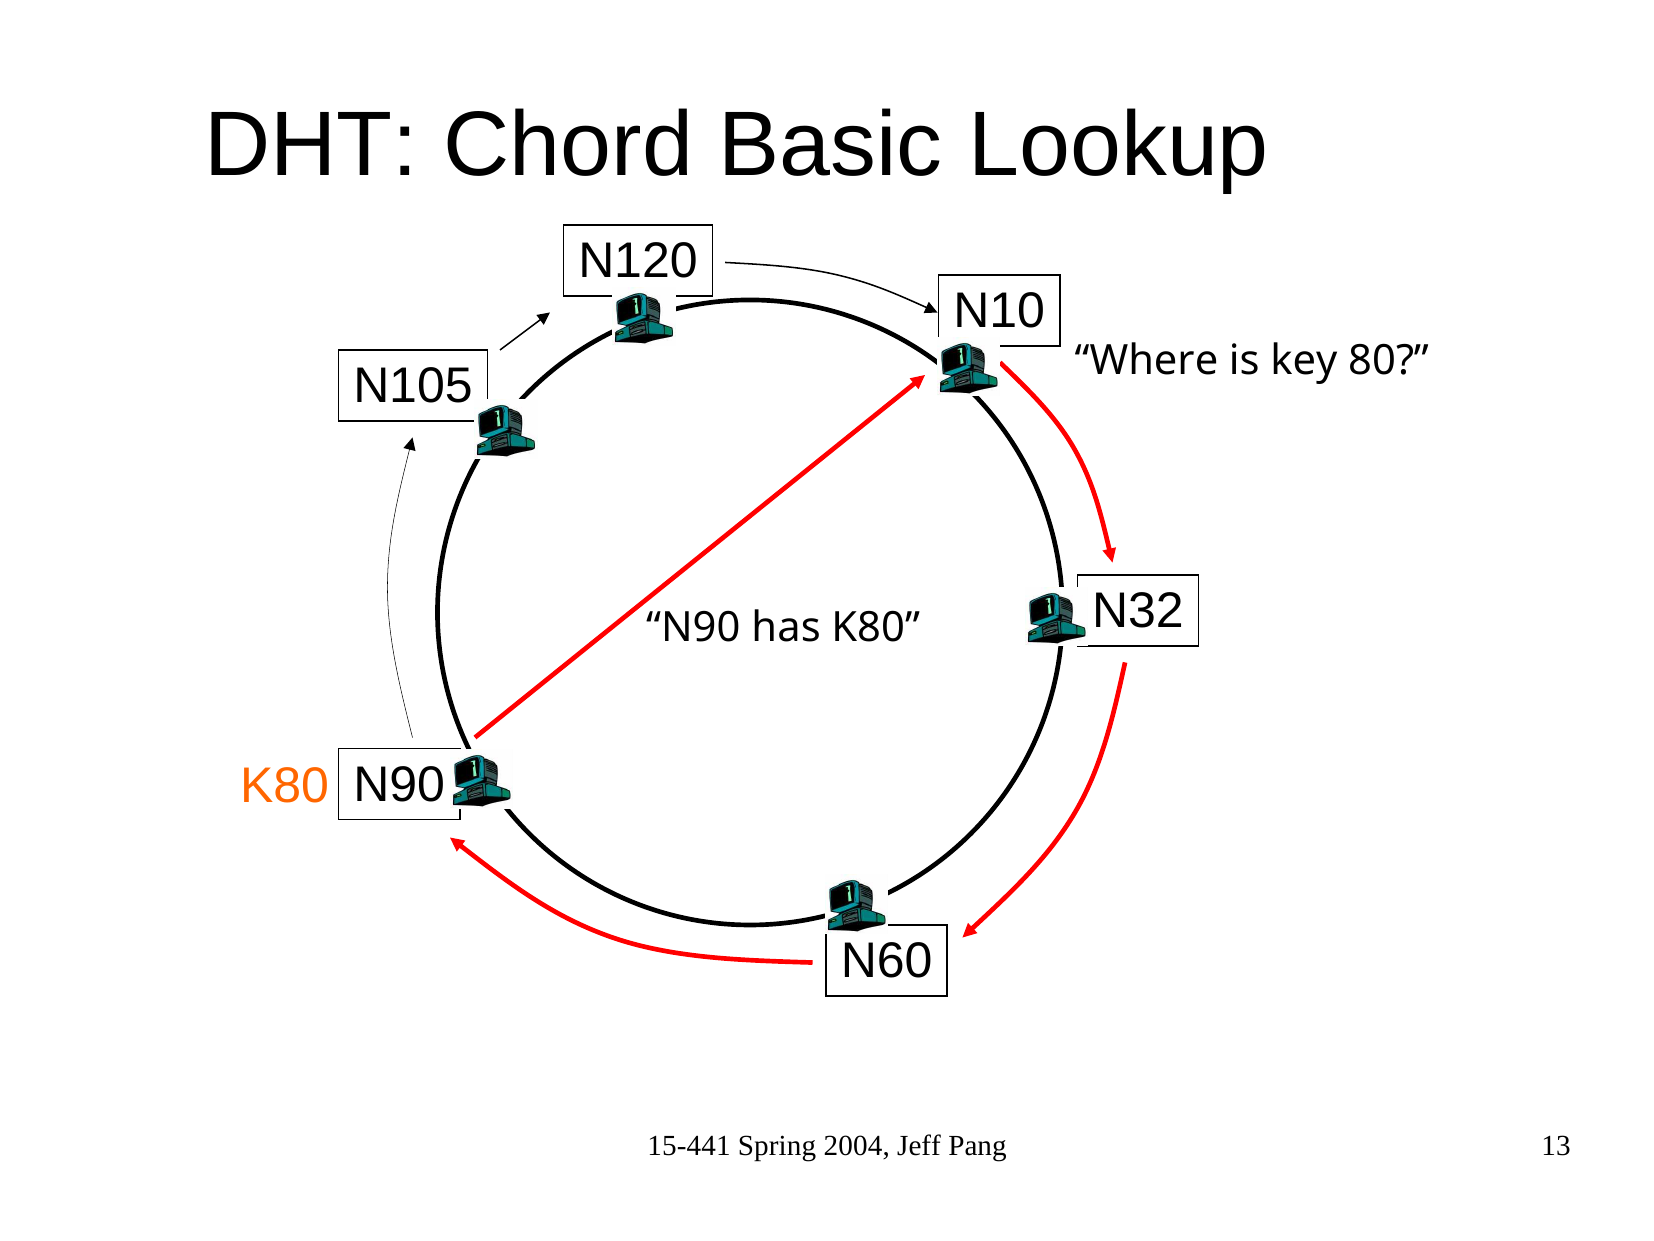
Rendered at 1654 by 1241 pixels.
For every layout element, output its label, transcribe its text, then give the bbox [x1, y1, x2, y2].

text_box N120 [563, 224, 713, 297]
text_box “N90 has K80” [631, 588, 936, 662]
picture [450, 749, 513, 809]
text_box N90 [338, 748, 460, 820]
picture [825, 874, 888, 934]
title DHT: Chord Basic Lookup [37, 49, 1438, 238]
picture [612, 287, 676, 346]
text_box K80 [225, 749, 344, 822]
picture [937, 337, 1000, 396]
text_box N60 [826, 924, 948, 997]
text_box N32 [1077, 574, 1199, 647]
text_box “Where is key 80?” [1059, 322, 1445, 395]
picture [474, 399, 538, 459]
picture [1025, 587, 1088, 646]
text_box N105 [338, 349, 488, 422]
text_box N10 [938, 274, 1060, 347]
